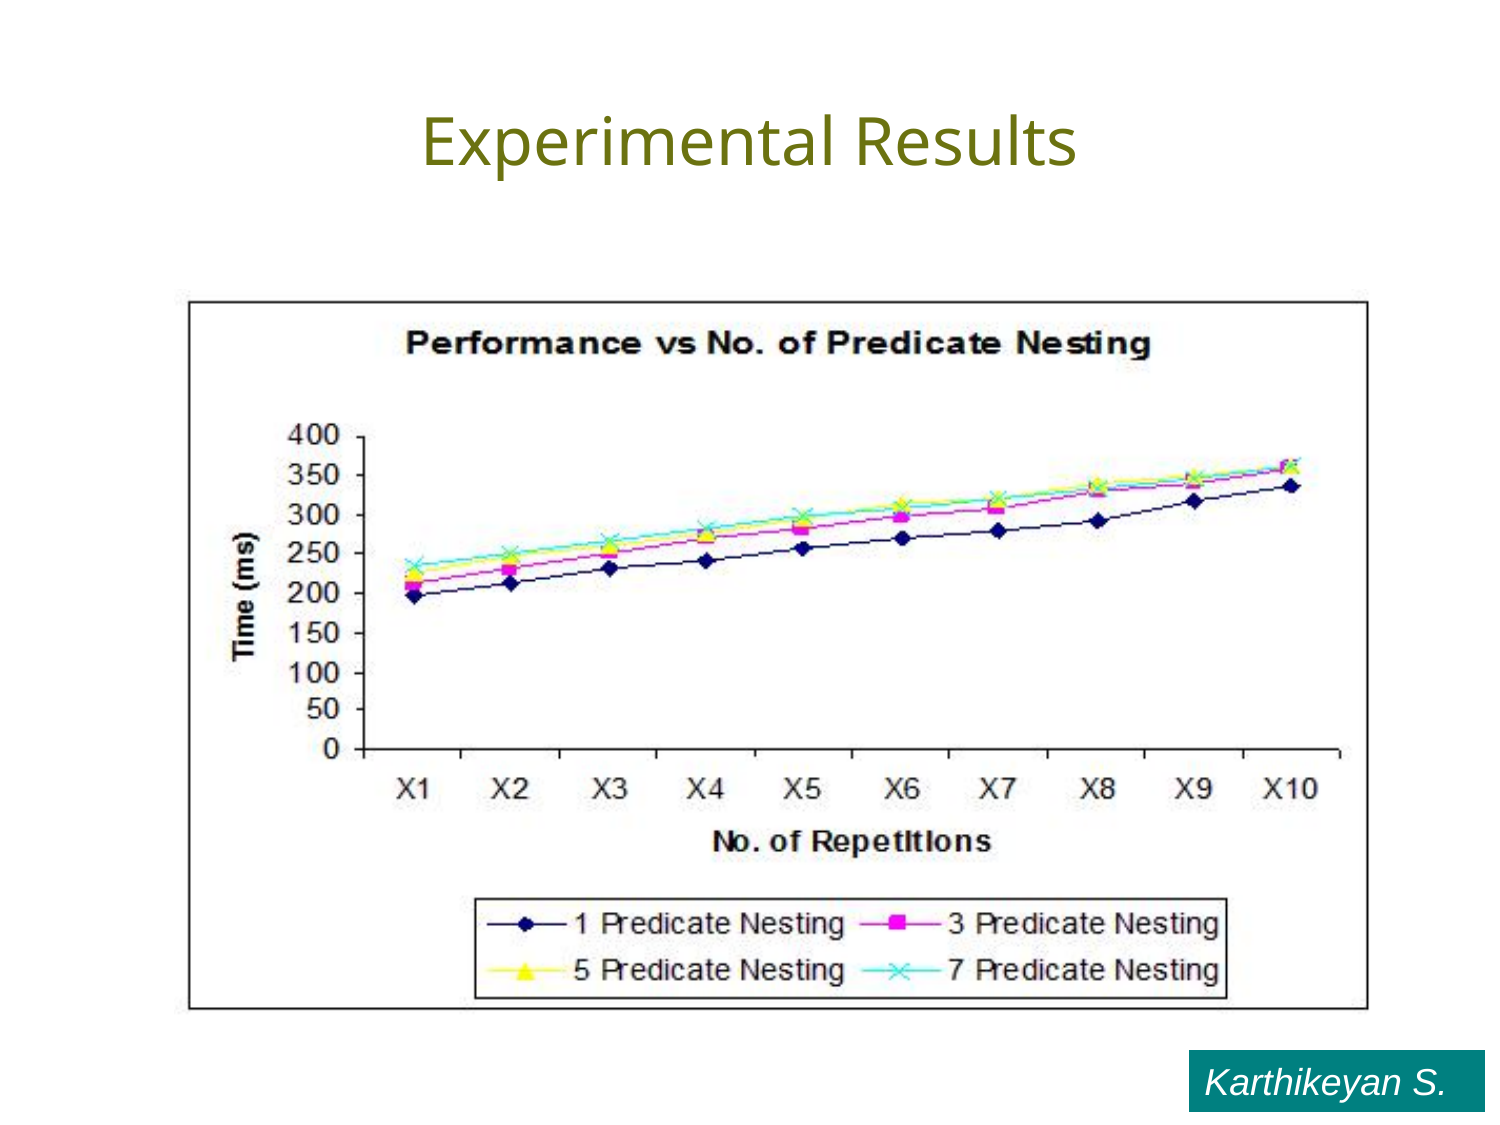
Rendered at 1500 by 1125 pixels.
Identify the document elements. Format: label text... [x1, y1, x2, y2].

picture [174, 289, 1388, 1026]
title Experimental Results [75, 45, 1426, 233]
text_box Karthikeyan S. [1189, 1050, 1484, 1111]
